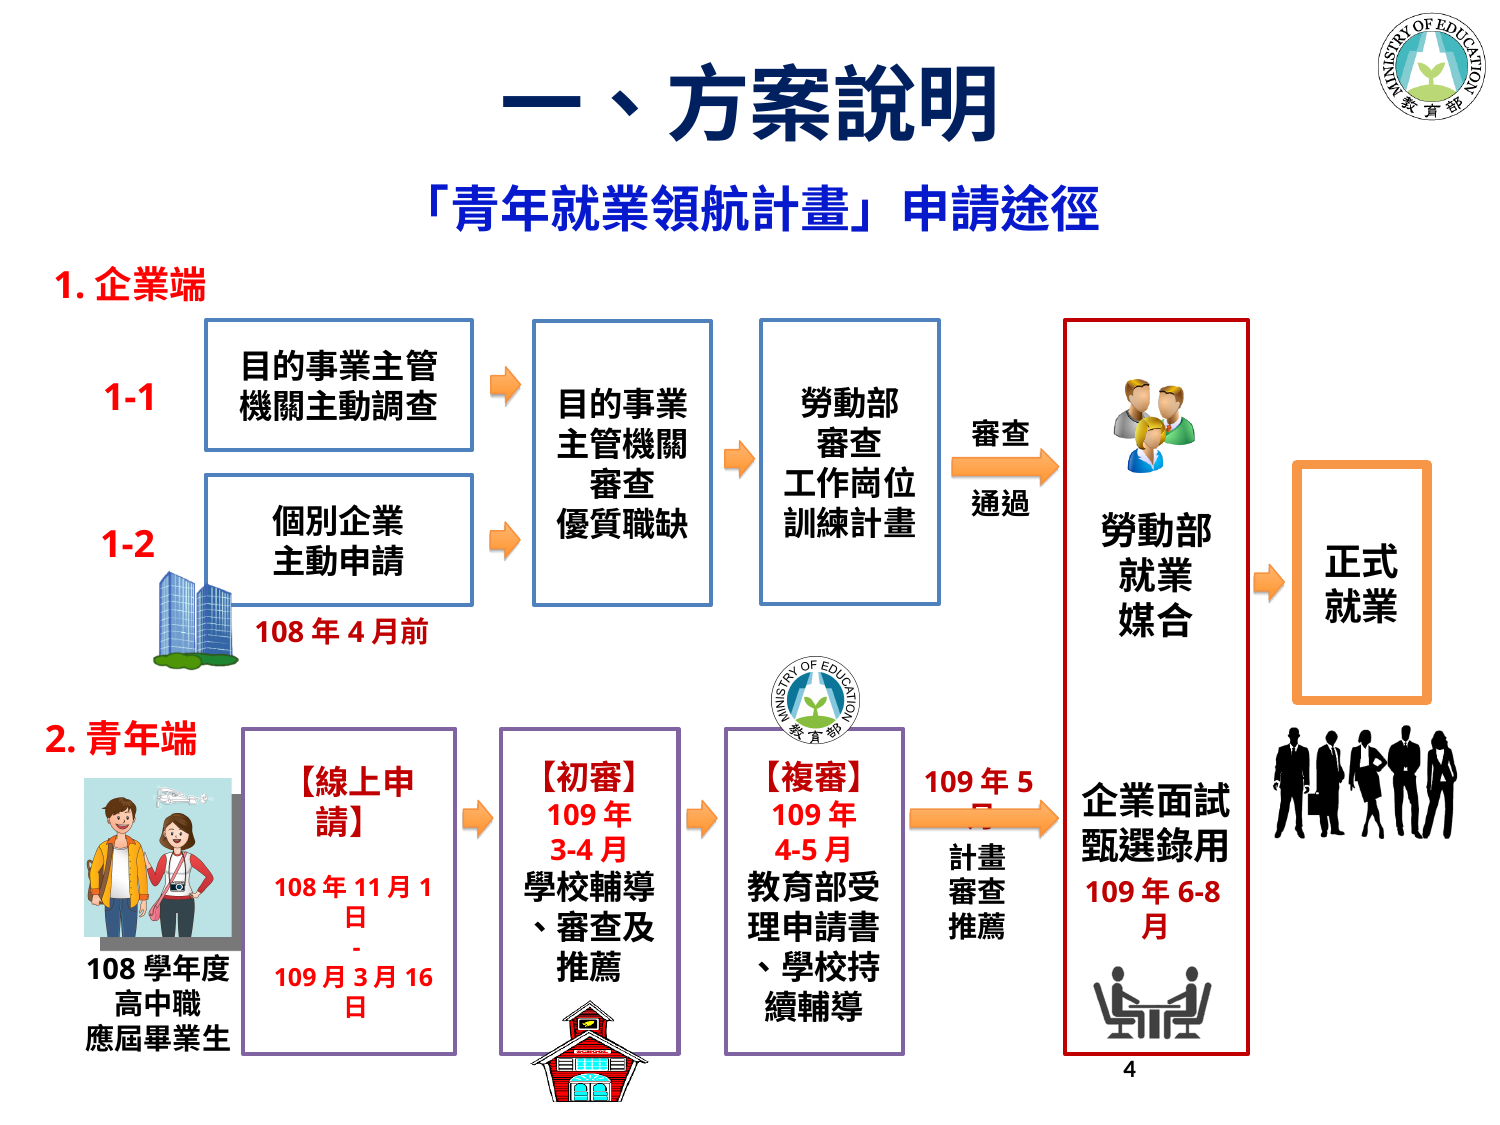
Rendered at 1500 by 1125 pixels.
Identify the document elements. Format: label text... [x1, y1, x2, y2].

picture [1083, 957, 1224, 1046]
text_box 目的事業 主管機關 審查 優質職缺 [534, 321, 711, 605]
picture [771, 656, 860, 745]
text_box 1.企業端 [38, 254, 223, 314]
text_box 勞動部 就業 媒合 企業面試甄選錄用 [1065, 917, 1248, 1054]
picture [1270, 695, 1460, 858]
text_box 108年4月前 [207, 605, 478, 657]
text_box 一、方案說明 [0, 43, 1500, 139]
picture [143, 568, 250, 675]
text_box [490, 522, 521, 558]
text_box 【線上申請】 108年11月1日 - 109月3月16日 [243, 729, 455, 1054]
text_box 109年5月 [899, 755, 1065, 807]
text_box [687, 800, 717, 836]
text_box 計畫 審查 推薦 [894, 831, 1061, 953]
text_box 個別企業 主動申請 [206, 475, 472, 605]
text_box [1254, 564, 1285, 600]
text_box 【複審】 109年 4-5月 教育部受理申請書 、學校持續輔導 [726, 729, 903, 1054]
picture [530, 1000, 649, 1102]
text_box 目的事業主管 機關主動調查 [206, 320, 472, 450]
text_box [724, 440, 755, 477]
text_box [463, 800, 493, 836]
text_box [910, 800, 1059, 836]
text_box [490, 366, 521, 403]
picture [1107, 379, 1201, 473]
text_box 108學年度 高中職 應屆畢業生 [69, 942, 247, 1064]
picture [1374, 10, 1488, 43]
text_box 正式 就業 [1297, 464, 1427, 695]
picture [84, 778, 232, 937]
text_box 109年6-8月 [1058, 866, 1254, 917]
text_box 「青年就業領航計畫」申請途徑 [0, 161, 1500, 254]
text_box 勞動部 審查 工作崗位 訓練計畫 [761, 320, 939, 604]
text_box 2.青年端 [29, 707, 214, 769]
text_box 1-2 [77, 512, 179, 573]
text_box 1-1 [79, 365, 181, 427]
text_box 勞動部 就業 媒合 企業面試甄選錄用 [1065, 320, 1248, 866]
text_box 審查 通過 [918, 407, 1084, 529]
text_box 【初審】 109年 3-4月 學校輔導 、審查及推薦 [501, 729, 678, 1054]
text_box 4 [1108, 1037, 1459, 1098]
